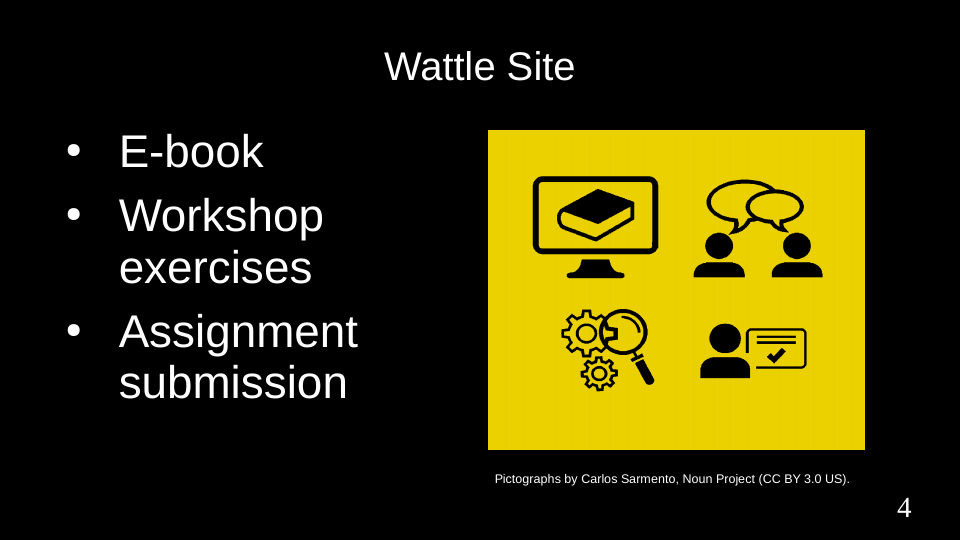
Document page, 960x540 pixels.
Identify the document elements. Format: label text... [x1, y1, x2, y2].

list E-book Workshop exercises Assignment submission [47, 126, 418, 453]
text_box Pictographs by Carlos Sarmento, Noun Project (CC BY 3.0 US). [480, 465, 871, 498]
title Wattle Site [47, 21, 912, 112]
picture [488, 130, 865, 451]
